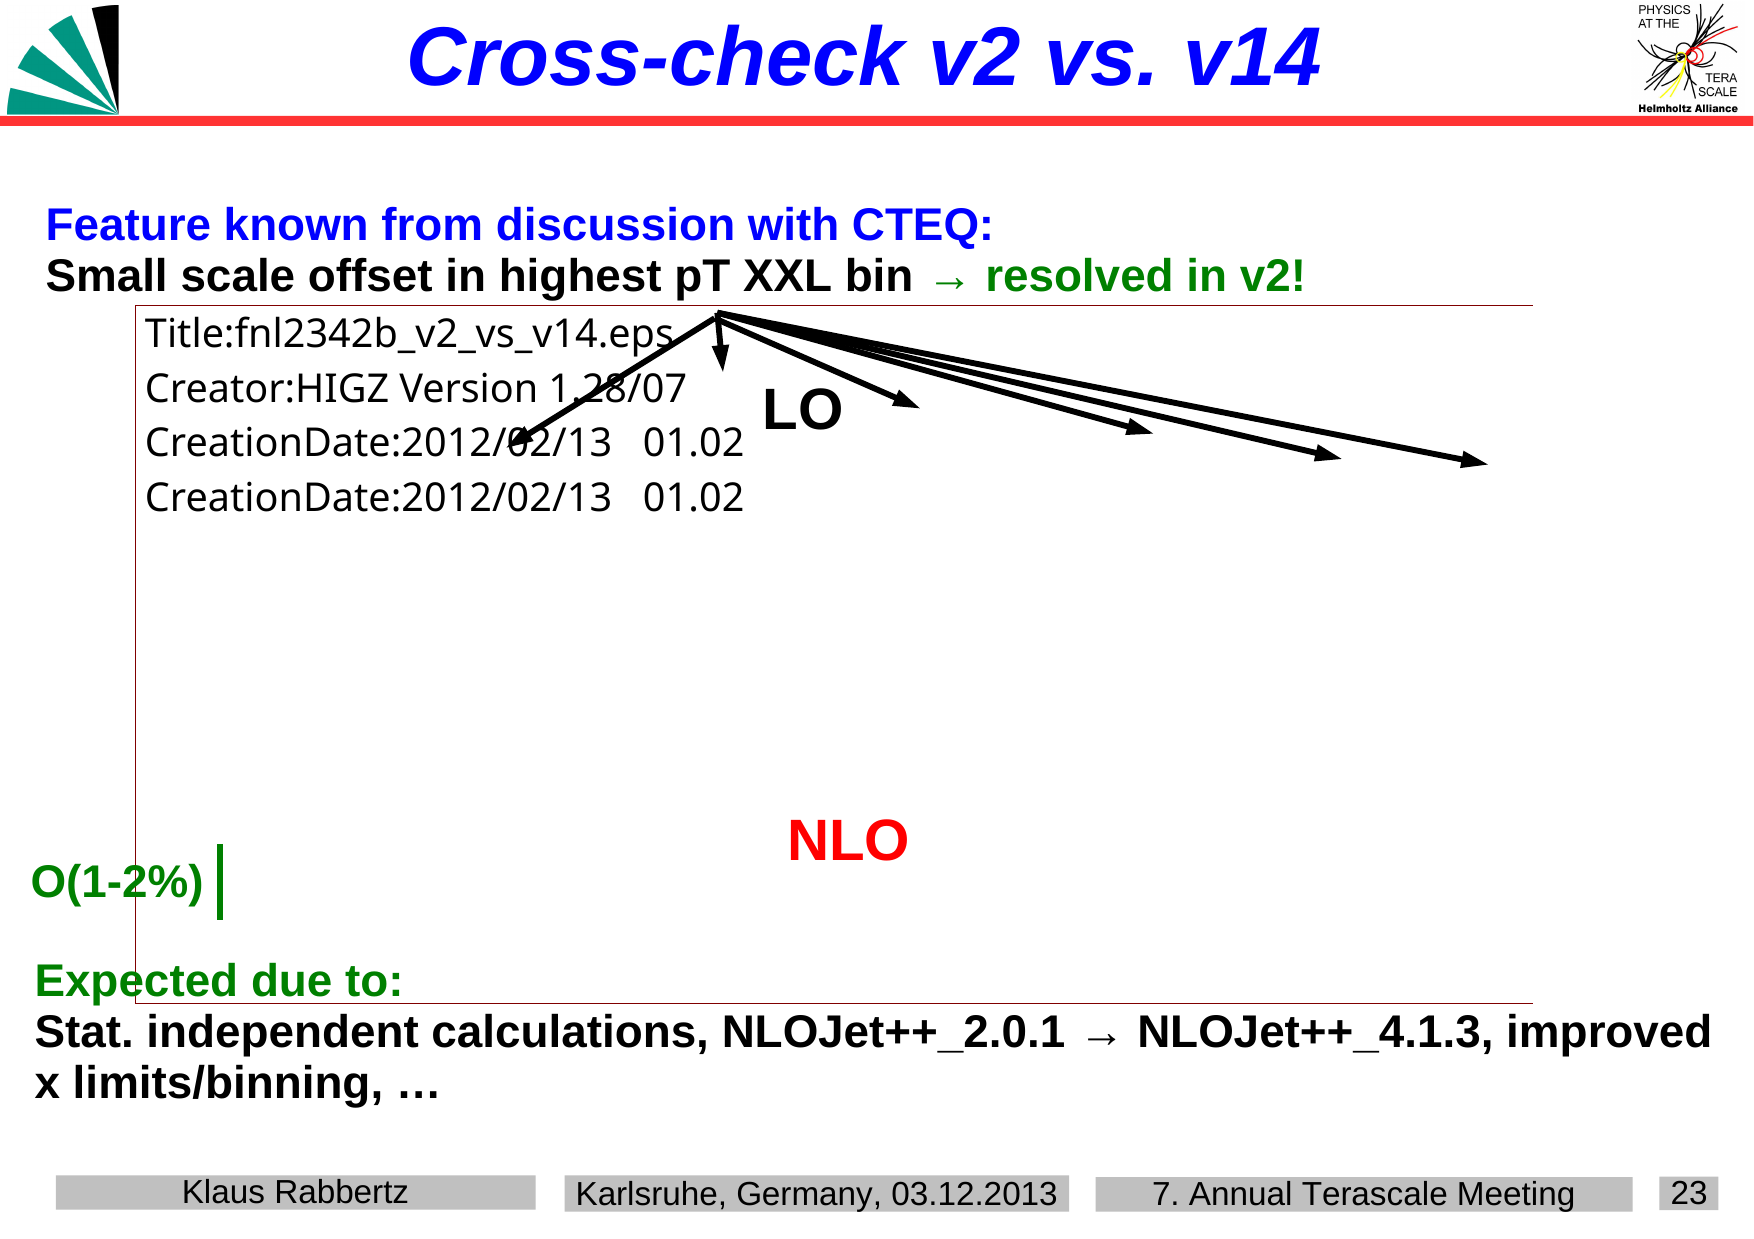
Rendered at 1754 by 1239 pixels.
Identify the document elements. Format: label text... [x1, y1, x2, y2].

title Cross-check v2 vs. v14 [123, 0, 1606, 114]
picture [132, 302, 1533, 948]
picture [1631, 1, 1745, 115]
text_box O(1-2%) [18, 850, 215, 914]
text_box NLO [775, 801, 922, 879]
text_box LO [751, 370, 856, 448]
text_box Expected due to: Stat. independent calculations, NLOJet++_2.0.1 → NLOJet++_4.1.3, improved x limits/binning, … [22, 948, 1725, 1115]
text_box Feature known from discussion with CTEQ: Small scale offset in highest pT XXL bin → resolved in v2! [33, 192, 1318, 308]
picture [7, 5, 119, 116]
